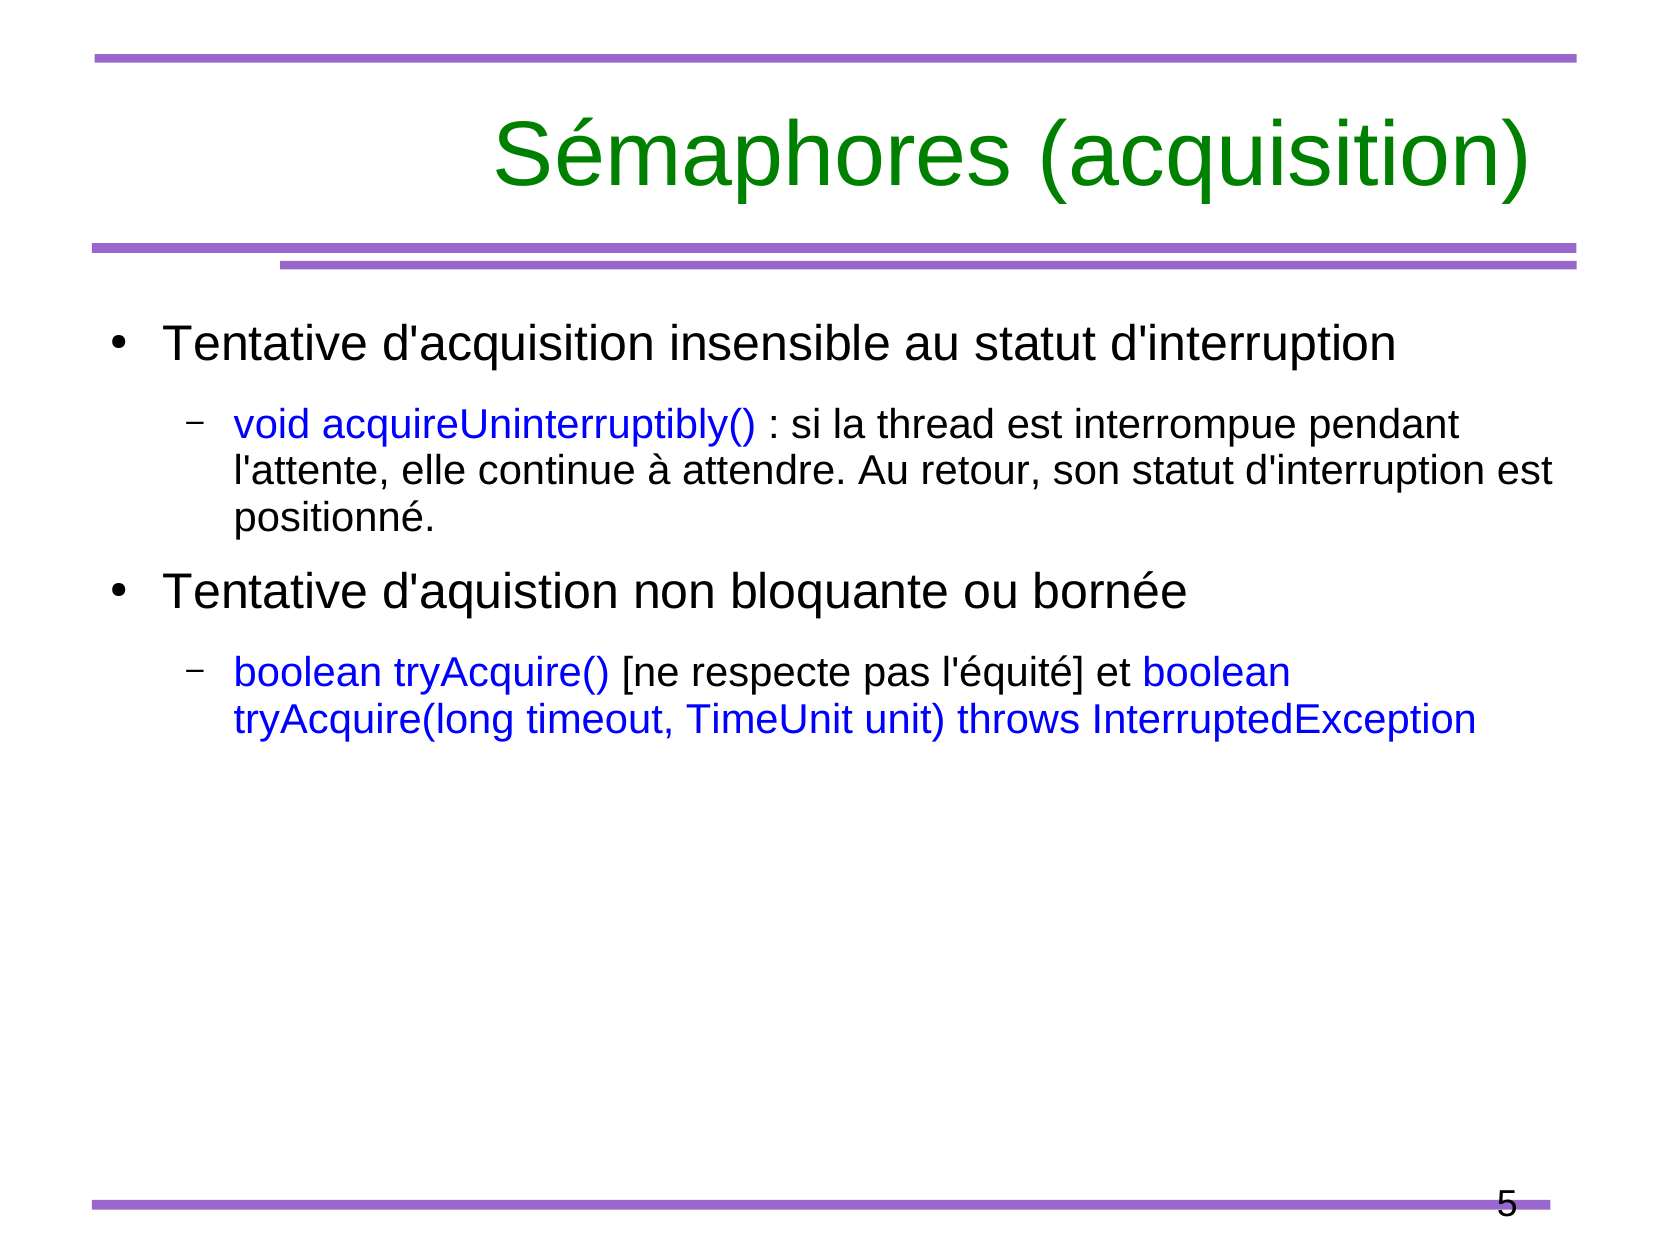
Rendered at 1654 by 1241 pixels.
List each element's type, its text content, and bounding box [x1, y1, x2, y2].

title Sémaphores (acquisition) [121, 49, 1534, 257]
list Tentative d'acquisition insensible au statut d'interruption void acquireUninterruptibly() : si la thread est interrompue pendant l'attente, elle continue à attendre. Au retour, son statut d'interruption est positionné. Tentative d'aquistion non bloquante ou bornée boolean tryAcquire() [ne respecte pas l'équité] et boolean tryAcquire(long timeout, TimeUnit unit) throws InterruptedException [92, 315, 1563, 1163]
